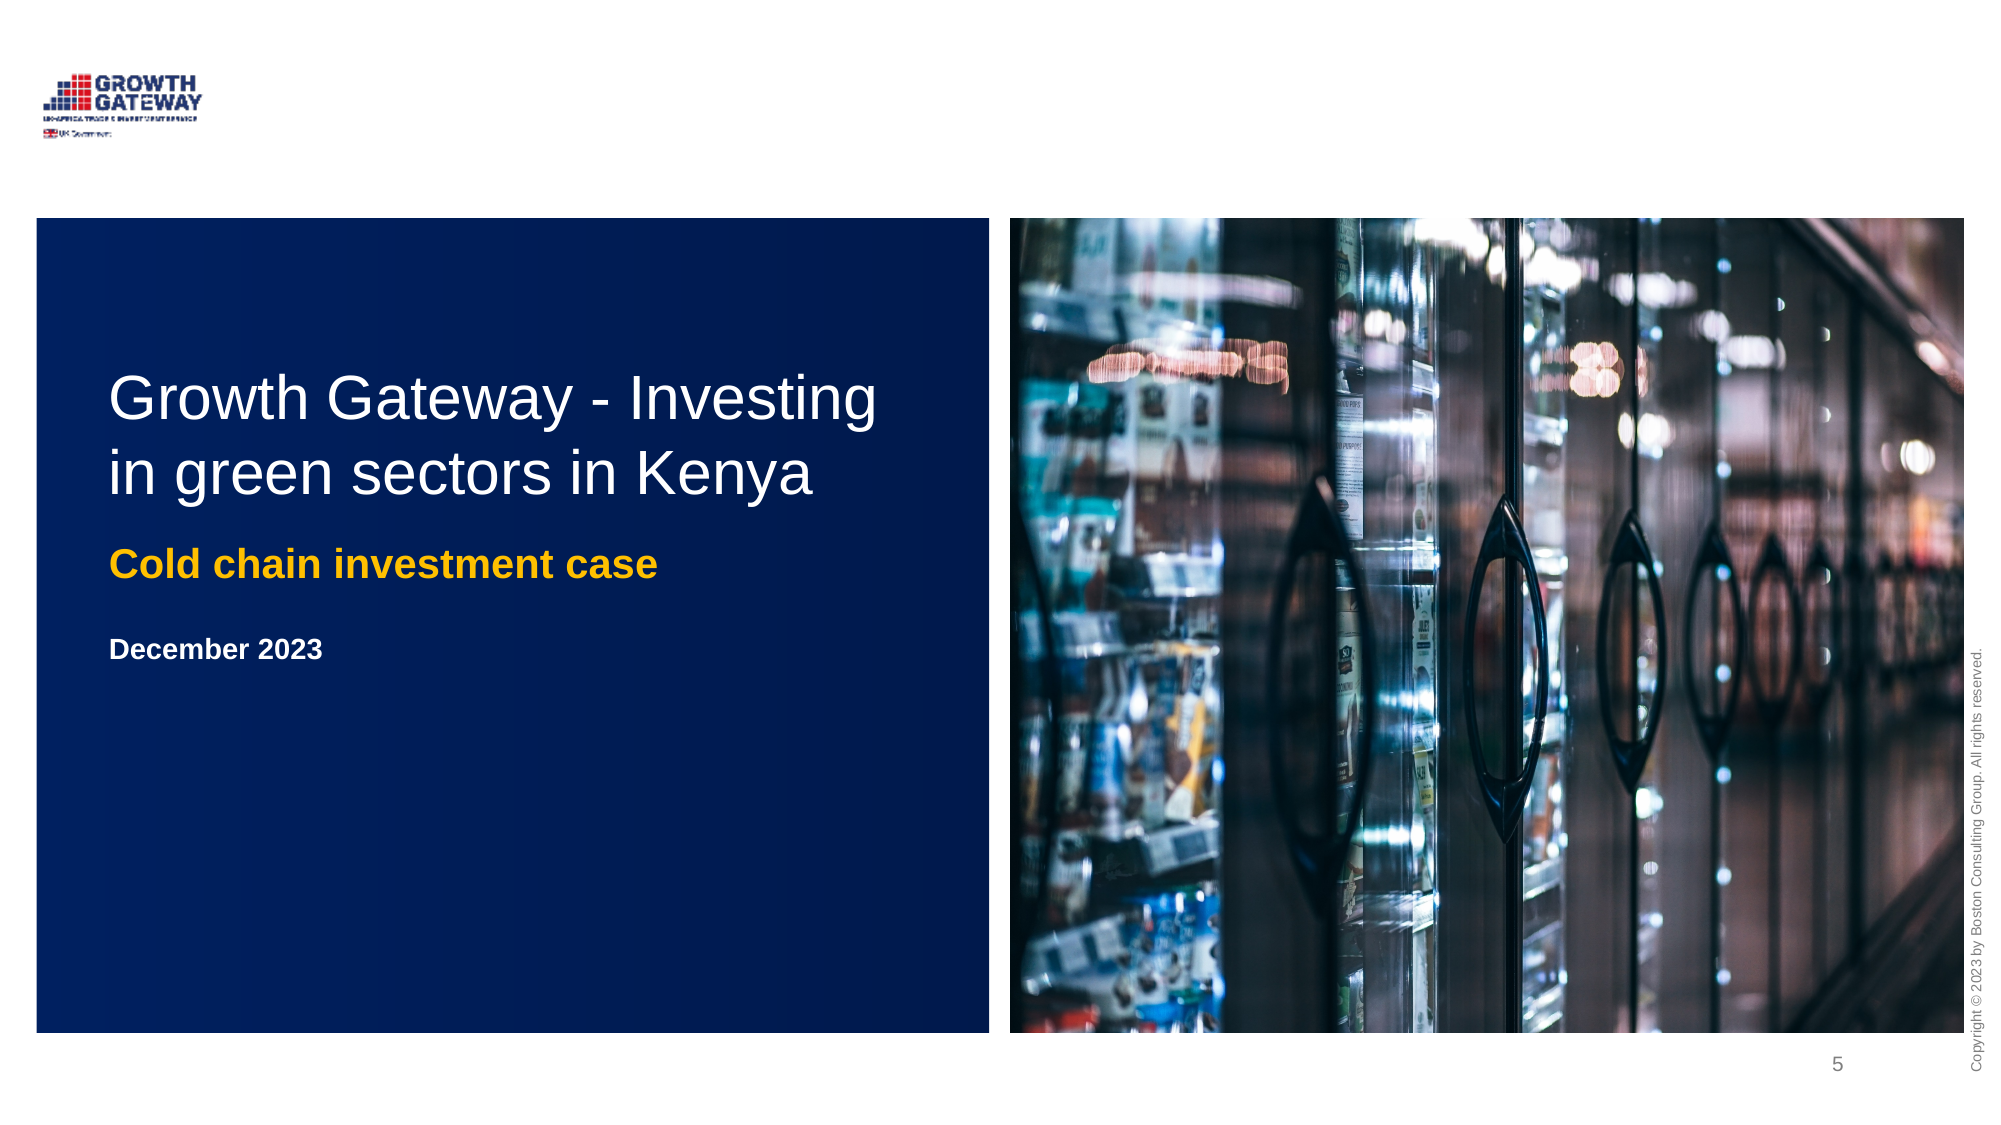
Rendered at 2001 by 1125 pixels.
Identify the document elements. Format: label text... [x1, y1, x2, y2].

title Growth Gateway - Investing in green sectors in Kenya [93, 357, 933, 509]
text_box [37, 219, 989, 1033]
picture [1010, 218, 1964, 1033]
text_box December 2023 [93, 622, 1010, 673]
text_box Cold chain investment case [93, 542, 778, 588]
picture [36, 63, 208, 142]
